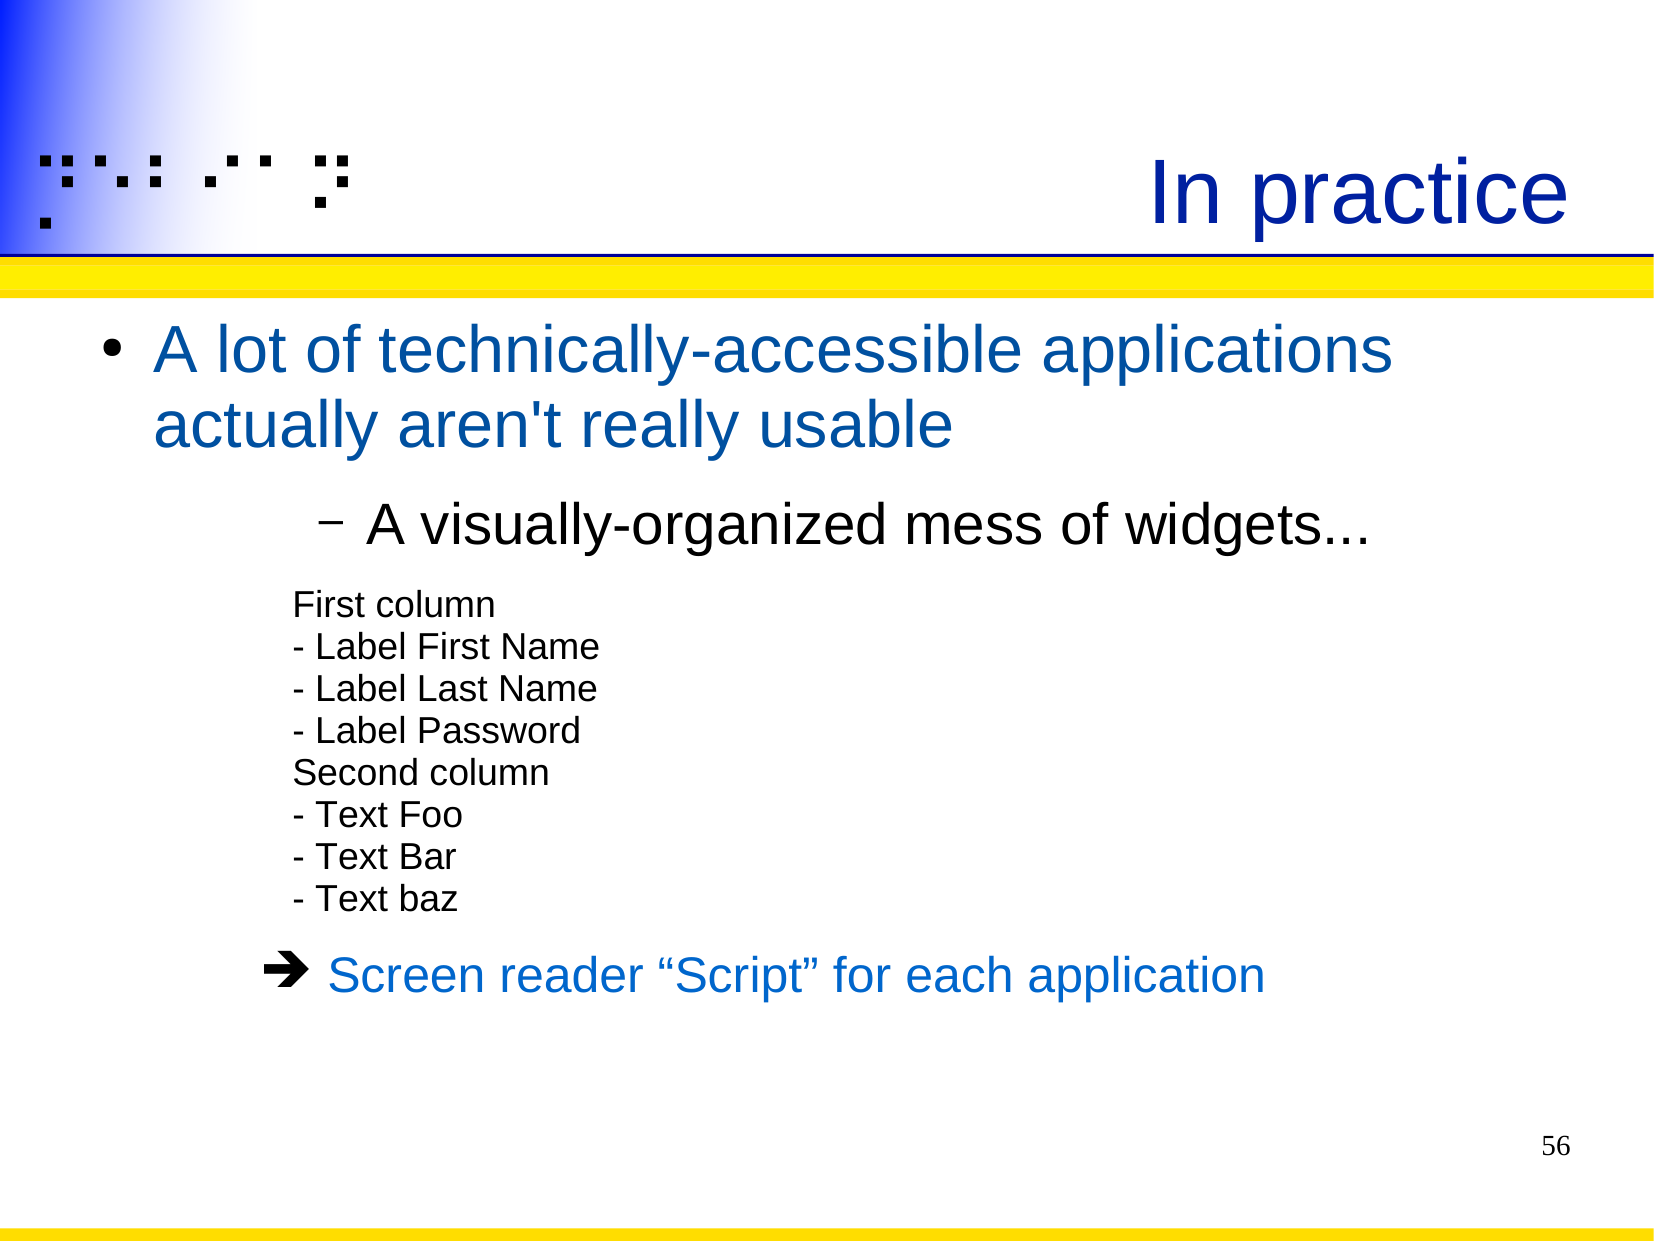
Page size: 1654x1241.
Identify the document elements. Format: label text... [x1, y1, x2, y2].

list A lot of technically-accessible applications actually aren't really usable A visually-organized mess of widgets... Screen reader “Script” for each application [82, 312, 1571, 1241]
text_box First column - Label First Name - Label Last Name - Label Password Second column - Text Foo - Text Bar - Text baz [277, 575, 616, 927]
title In practice [372, 126, 1571, 257]
